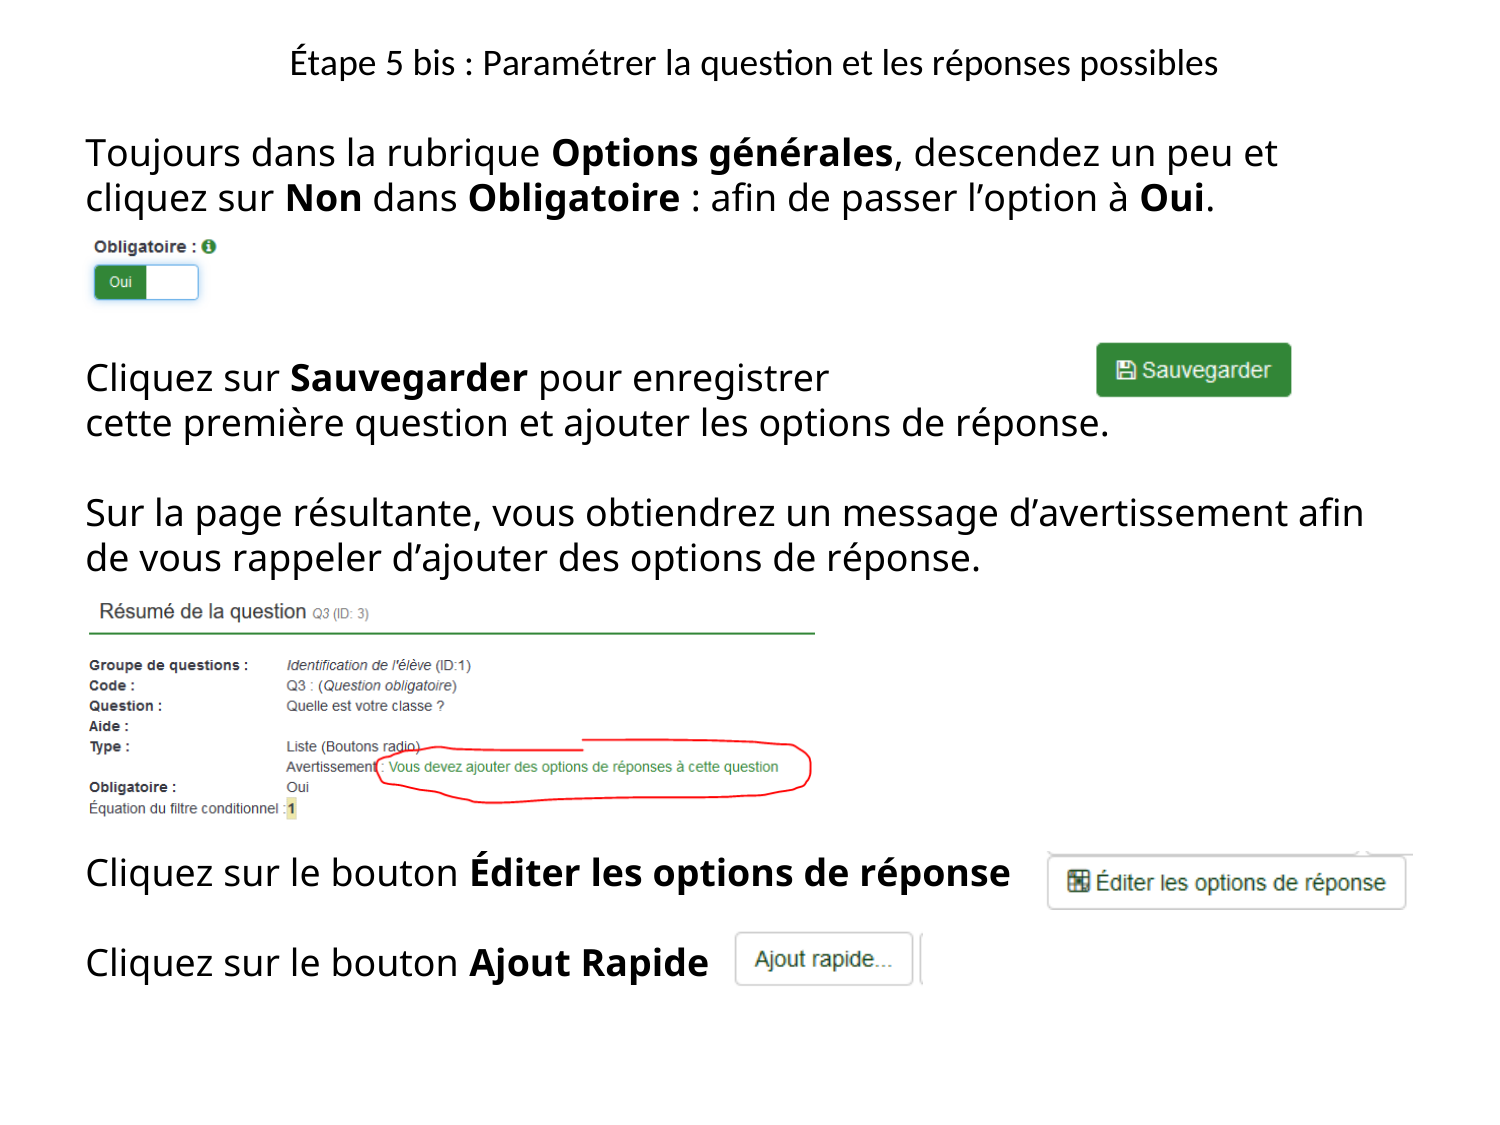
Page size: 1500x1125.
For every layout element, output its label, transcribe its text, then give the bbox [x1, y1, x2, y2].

picture [82, 224, 249, 317]
picture [732, 921, 923, 994]
picture [1004, 332, 1312, 402]
text_box Étape 5 bis : Paramétrer la question et les réponses possibles [40, 30, 1470, 91]
text_box Toujours dans la rubrique Options générales, descendez un peu et cliquez sur Non dans Obligatoire : afin de passer l’option à Oui. Cliquez sur Sauvegarder pour enregistrer cette première question et ajouter les options de réponse. Sur la page résultante, vous obtiendrez un message d’avertissement afin de vous rappeler d’ajouter des options de réponse. Cliquez sur le bouton Éditer les options de réponse Cliquez sur le bouton Ajout Rapide [70, 121, 1383, 993]
picture [83, 595, 815, 851]
picture [1027, 851, 1413, 910]
